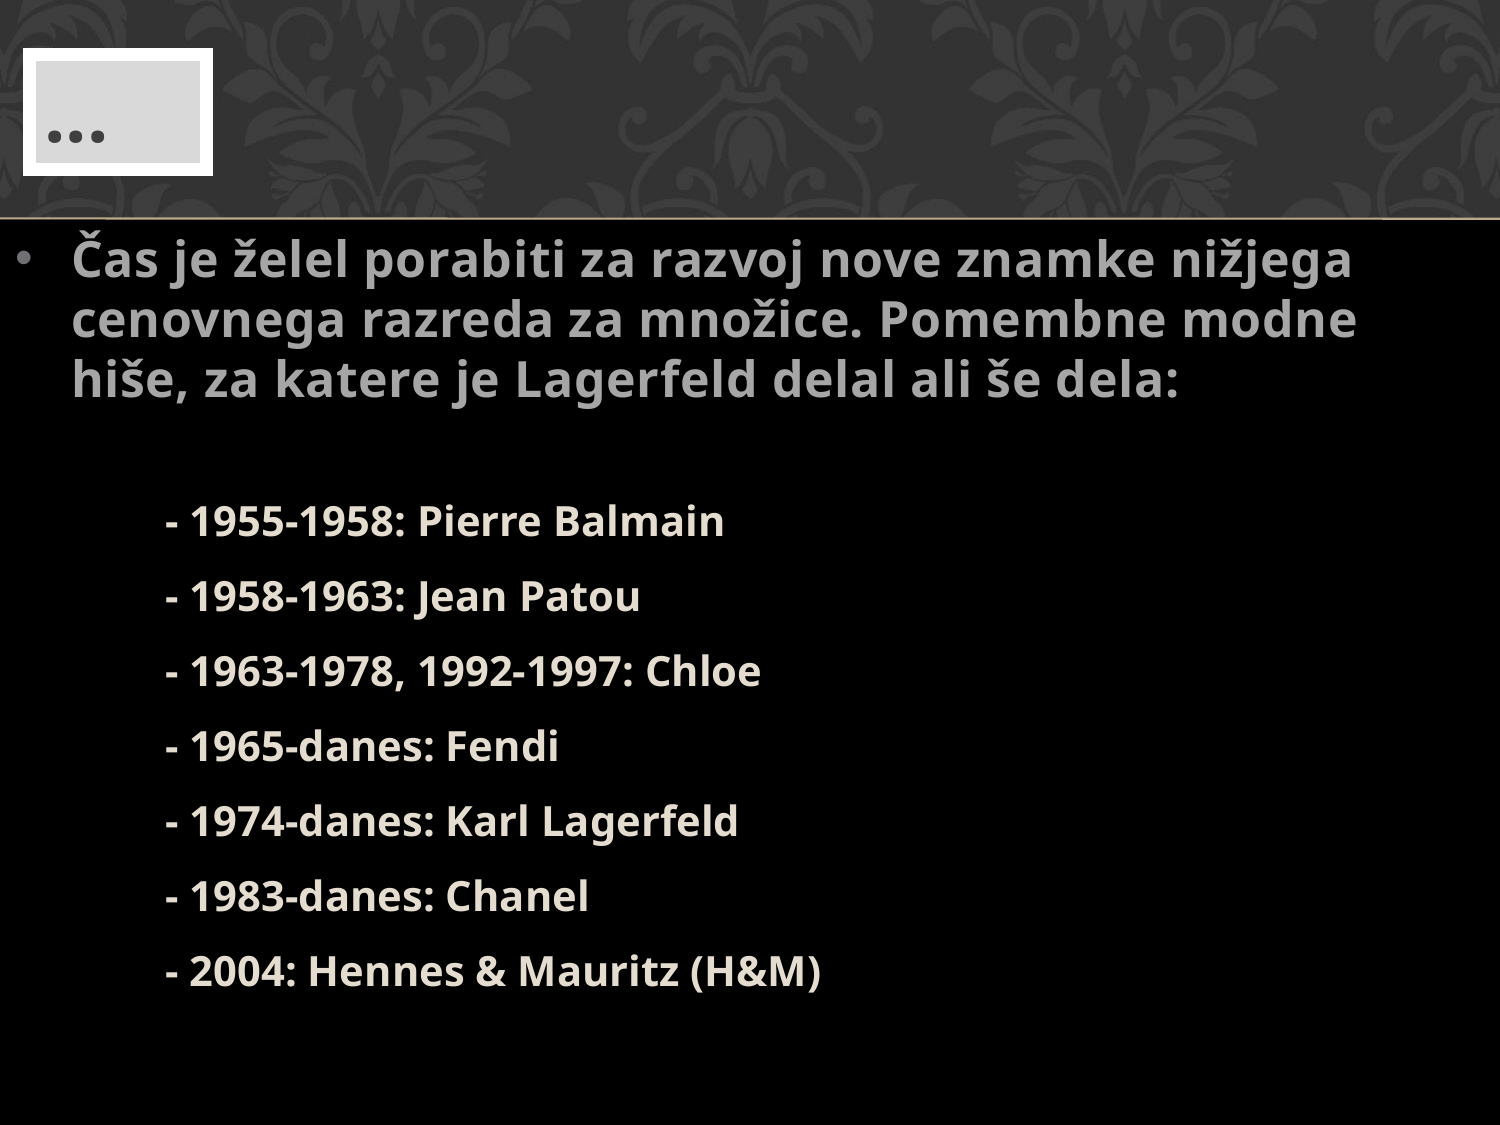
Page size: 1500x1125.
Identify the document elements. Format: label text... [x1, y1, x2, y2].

title ... [29, 54, 207, 170]
picture [0, 0, 1500, 217]
list Čas je želel porabiti za razvoj nove znamke nižjega cenovnega razreda za množice. Pomembne modne hiše, za katere je Lagerfeld delal ali še dela: - 1955-1958: Pierre Balmain - 1958-1963: Jean Patou - 1963-1978, 1992-1997: Chloe - 1965-danes: Fendi - 1974-danes: Karl Lagerfeld - 1983-danes: Chanel - 2004: Hennes & Mauritz (H&M) [0, 220, 1500, 1106]
